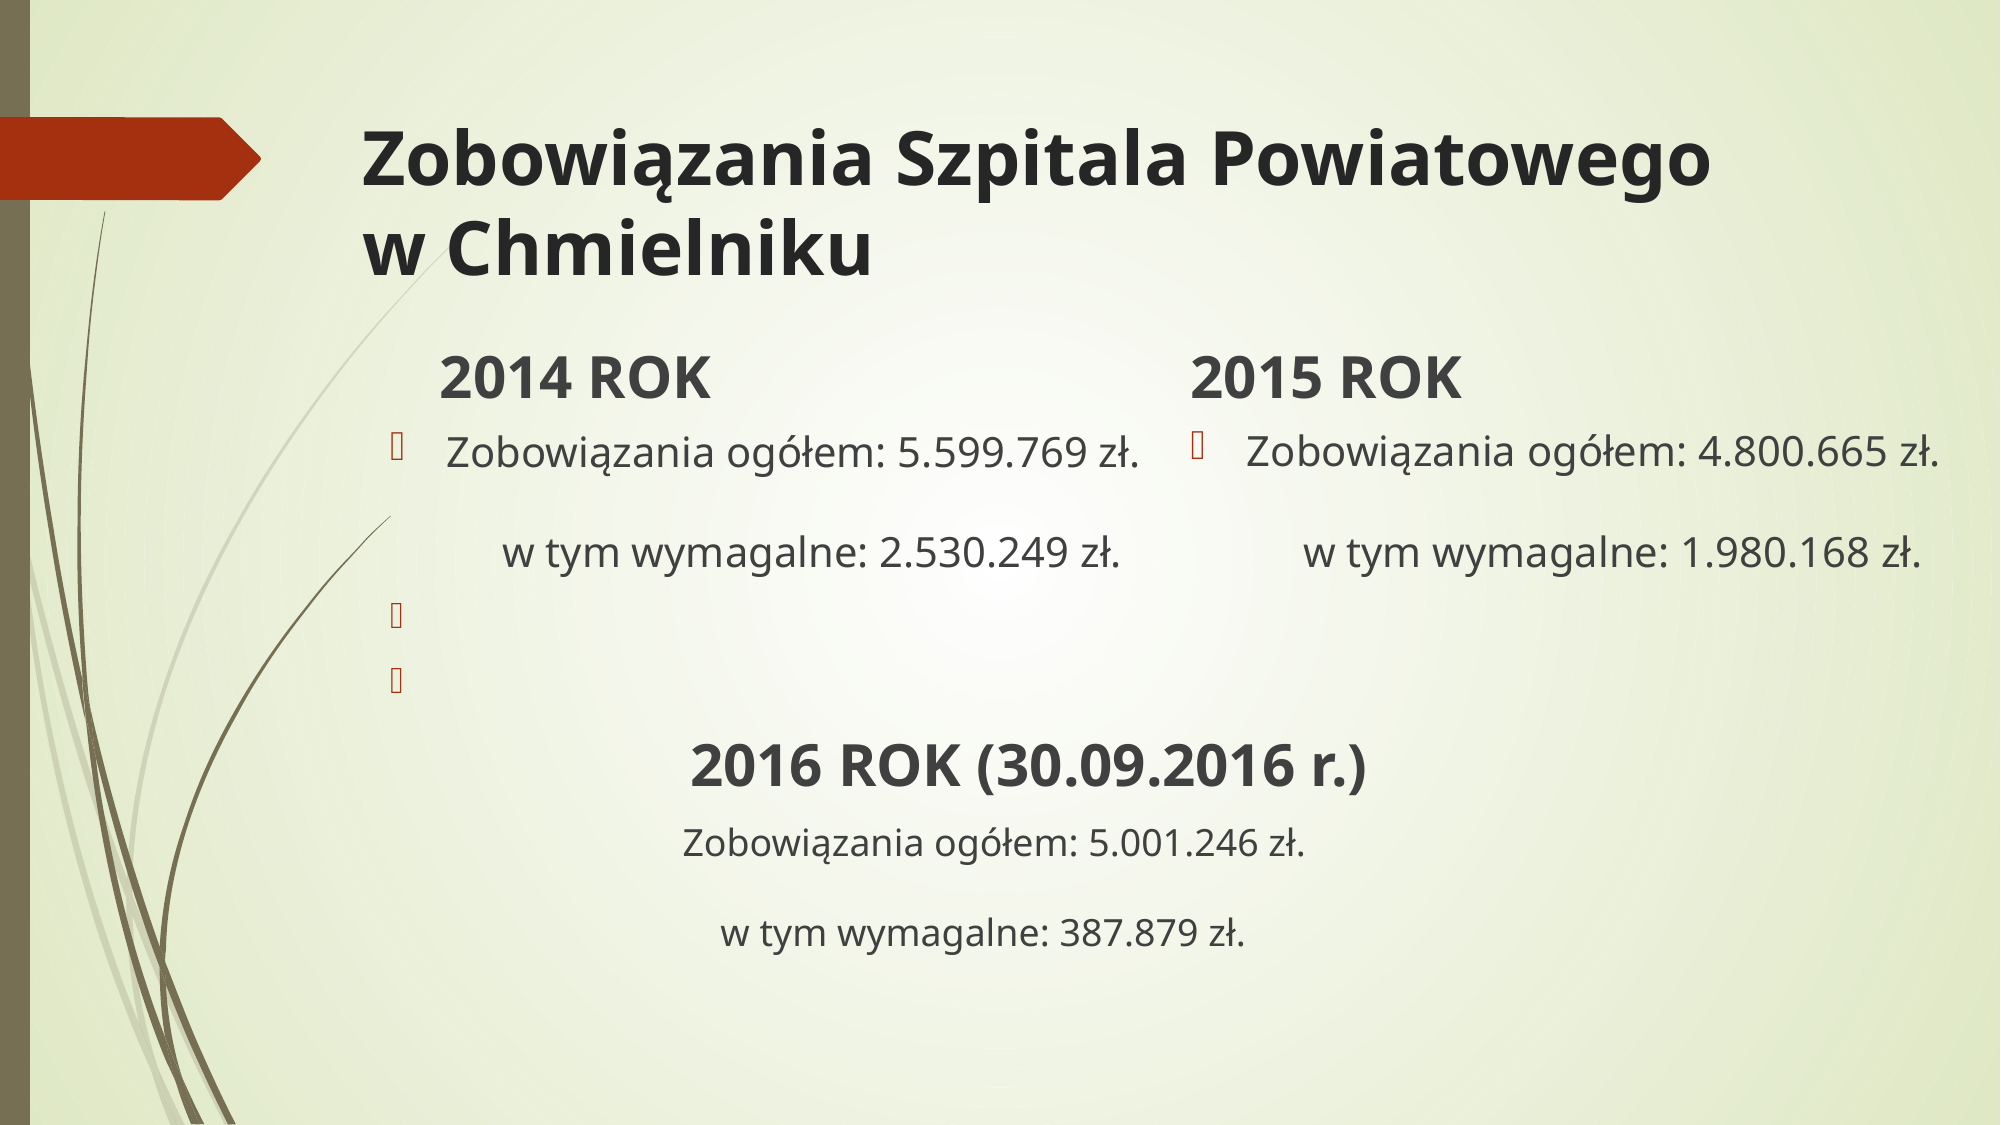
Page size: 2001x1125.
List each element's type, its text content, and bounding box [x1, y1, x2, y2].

list Zobowiązania ogółem: 4.800.665 zł. w tym wymagalne: 1.980.168 zł. [1175, 417, 1984, 968]
list 2015 ROK [1175, 323, 1888, 417]
list 2014 ROK [424, 323, 1138, 418]
list Zobowiązania ogółem: 5.599.769 zł. w tym wymagalne: 2.530.249 zł. 2016 ROK (30.09.2016 r.) Zobowiązania ogółem: 5.001.246 zł. w tym wymagalne: 387.879 zł. [375, 418, 1570, 969]
title Zobowiązania Szpitala Powiatowego w Chmielniku [347, 102, 1888, 313]
